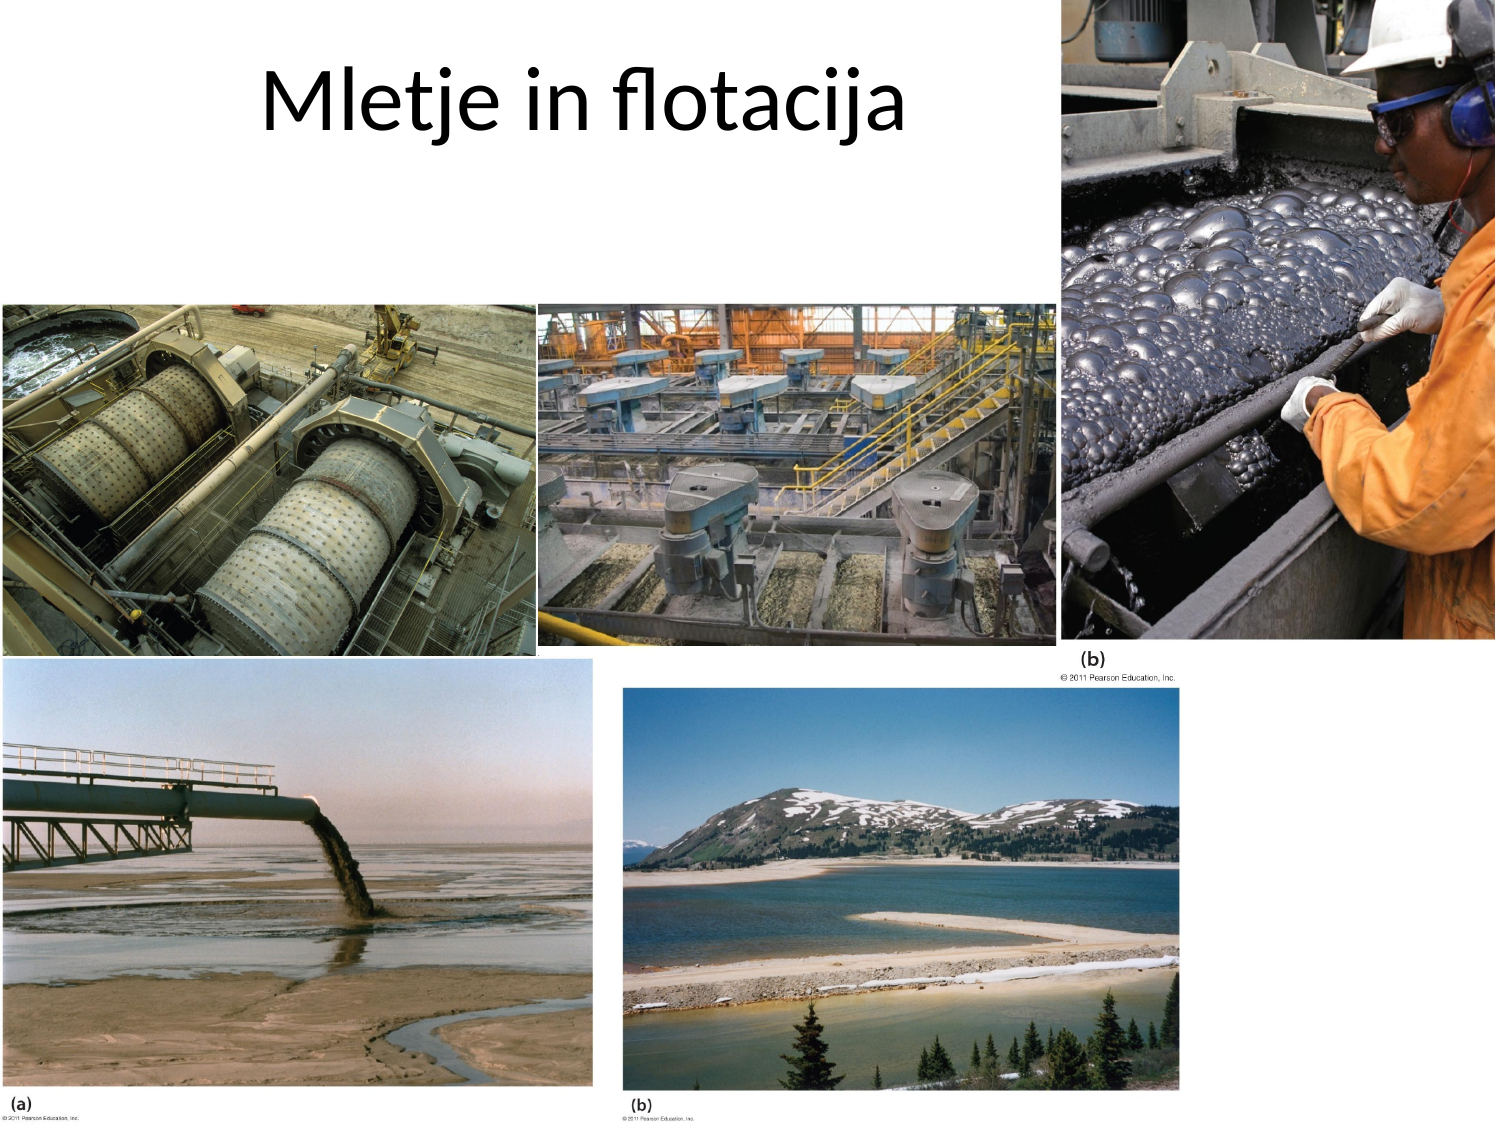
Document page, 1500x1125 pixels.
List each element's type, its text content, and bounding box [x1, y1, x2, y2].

title Mletje in flotacija [76, 0, 1057, 188]
picture [0, 0, 1500, 1125]
